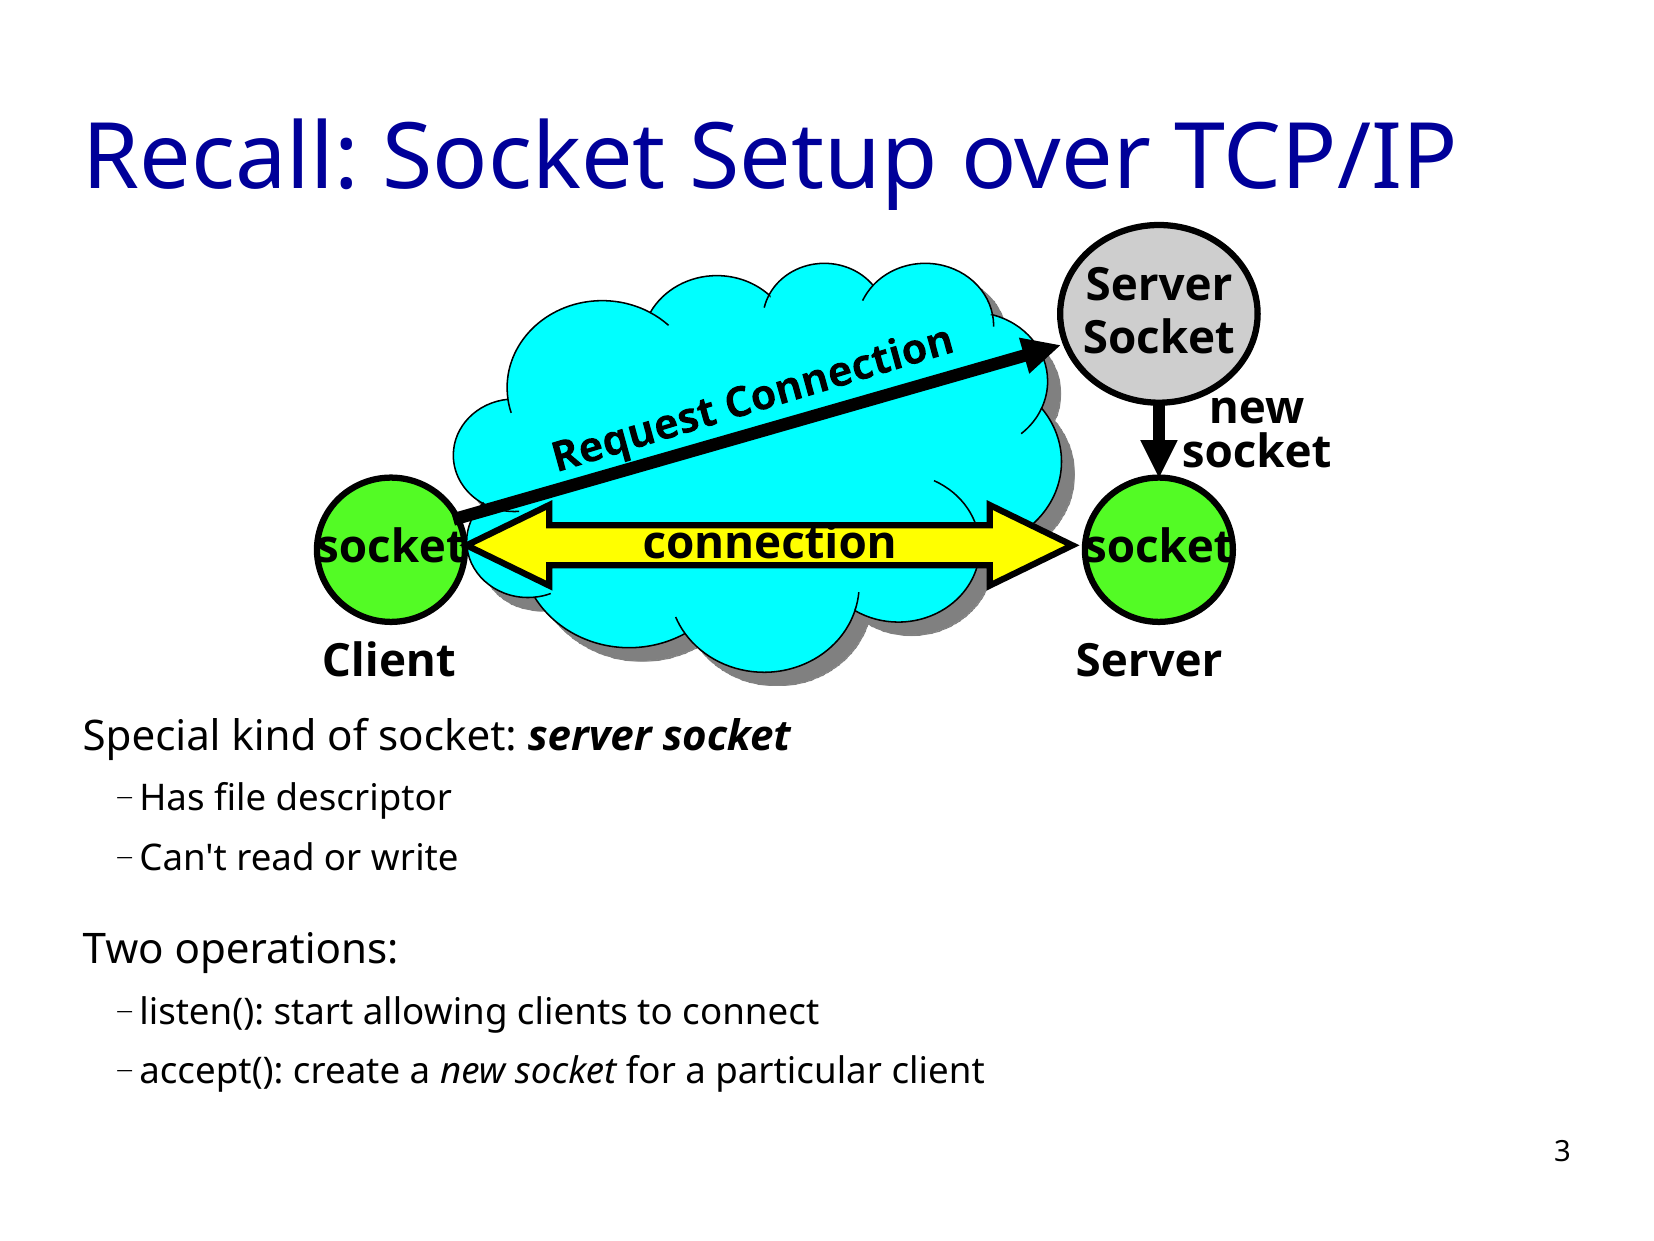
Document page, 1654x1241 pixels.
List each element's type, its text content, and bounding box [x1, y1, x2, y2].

text_box socket [457, 538, 465, 561]
text_box [453, 263, 988, 504]
text_box Request Connection [495, 298, 1011, 503]
text_box [466, 361, 1062, 545]
title Recall: Socket Setup over TCP/IP [82, 49, 1571, 257]
text_box Server Socket [1060, 257, 1258, 399]
list Special kind of socket: server socket Has file descriptor Can't read or write Two operations: listen(): start allowing clients to connect accept(): create a new socket for a particular client [60, 705, 1571, 1096]
text_box socket [316, 477, 464, 622]
text_box connection [466, 505, 1073, 586]
text_box new socket [1129, 381, 1384, 484]
text_box [466, 546, 978, 673]
text_box Server [1023, 633, 1275, 693]
text_box [1002, 317, 1033, 352]
text_box Client [269, 633, 509, 693]
text_box socket [1084, 483, 1233, 622]
